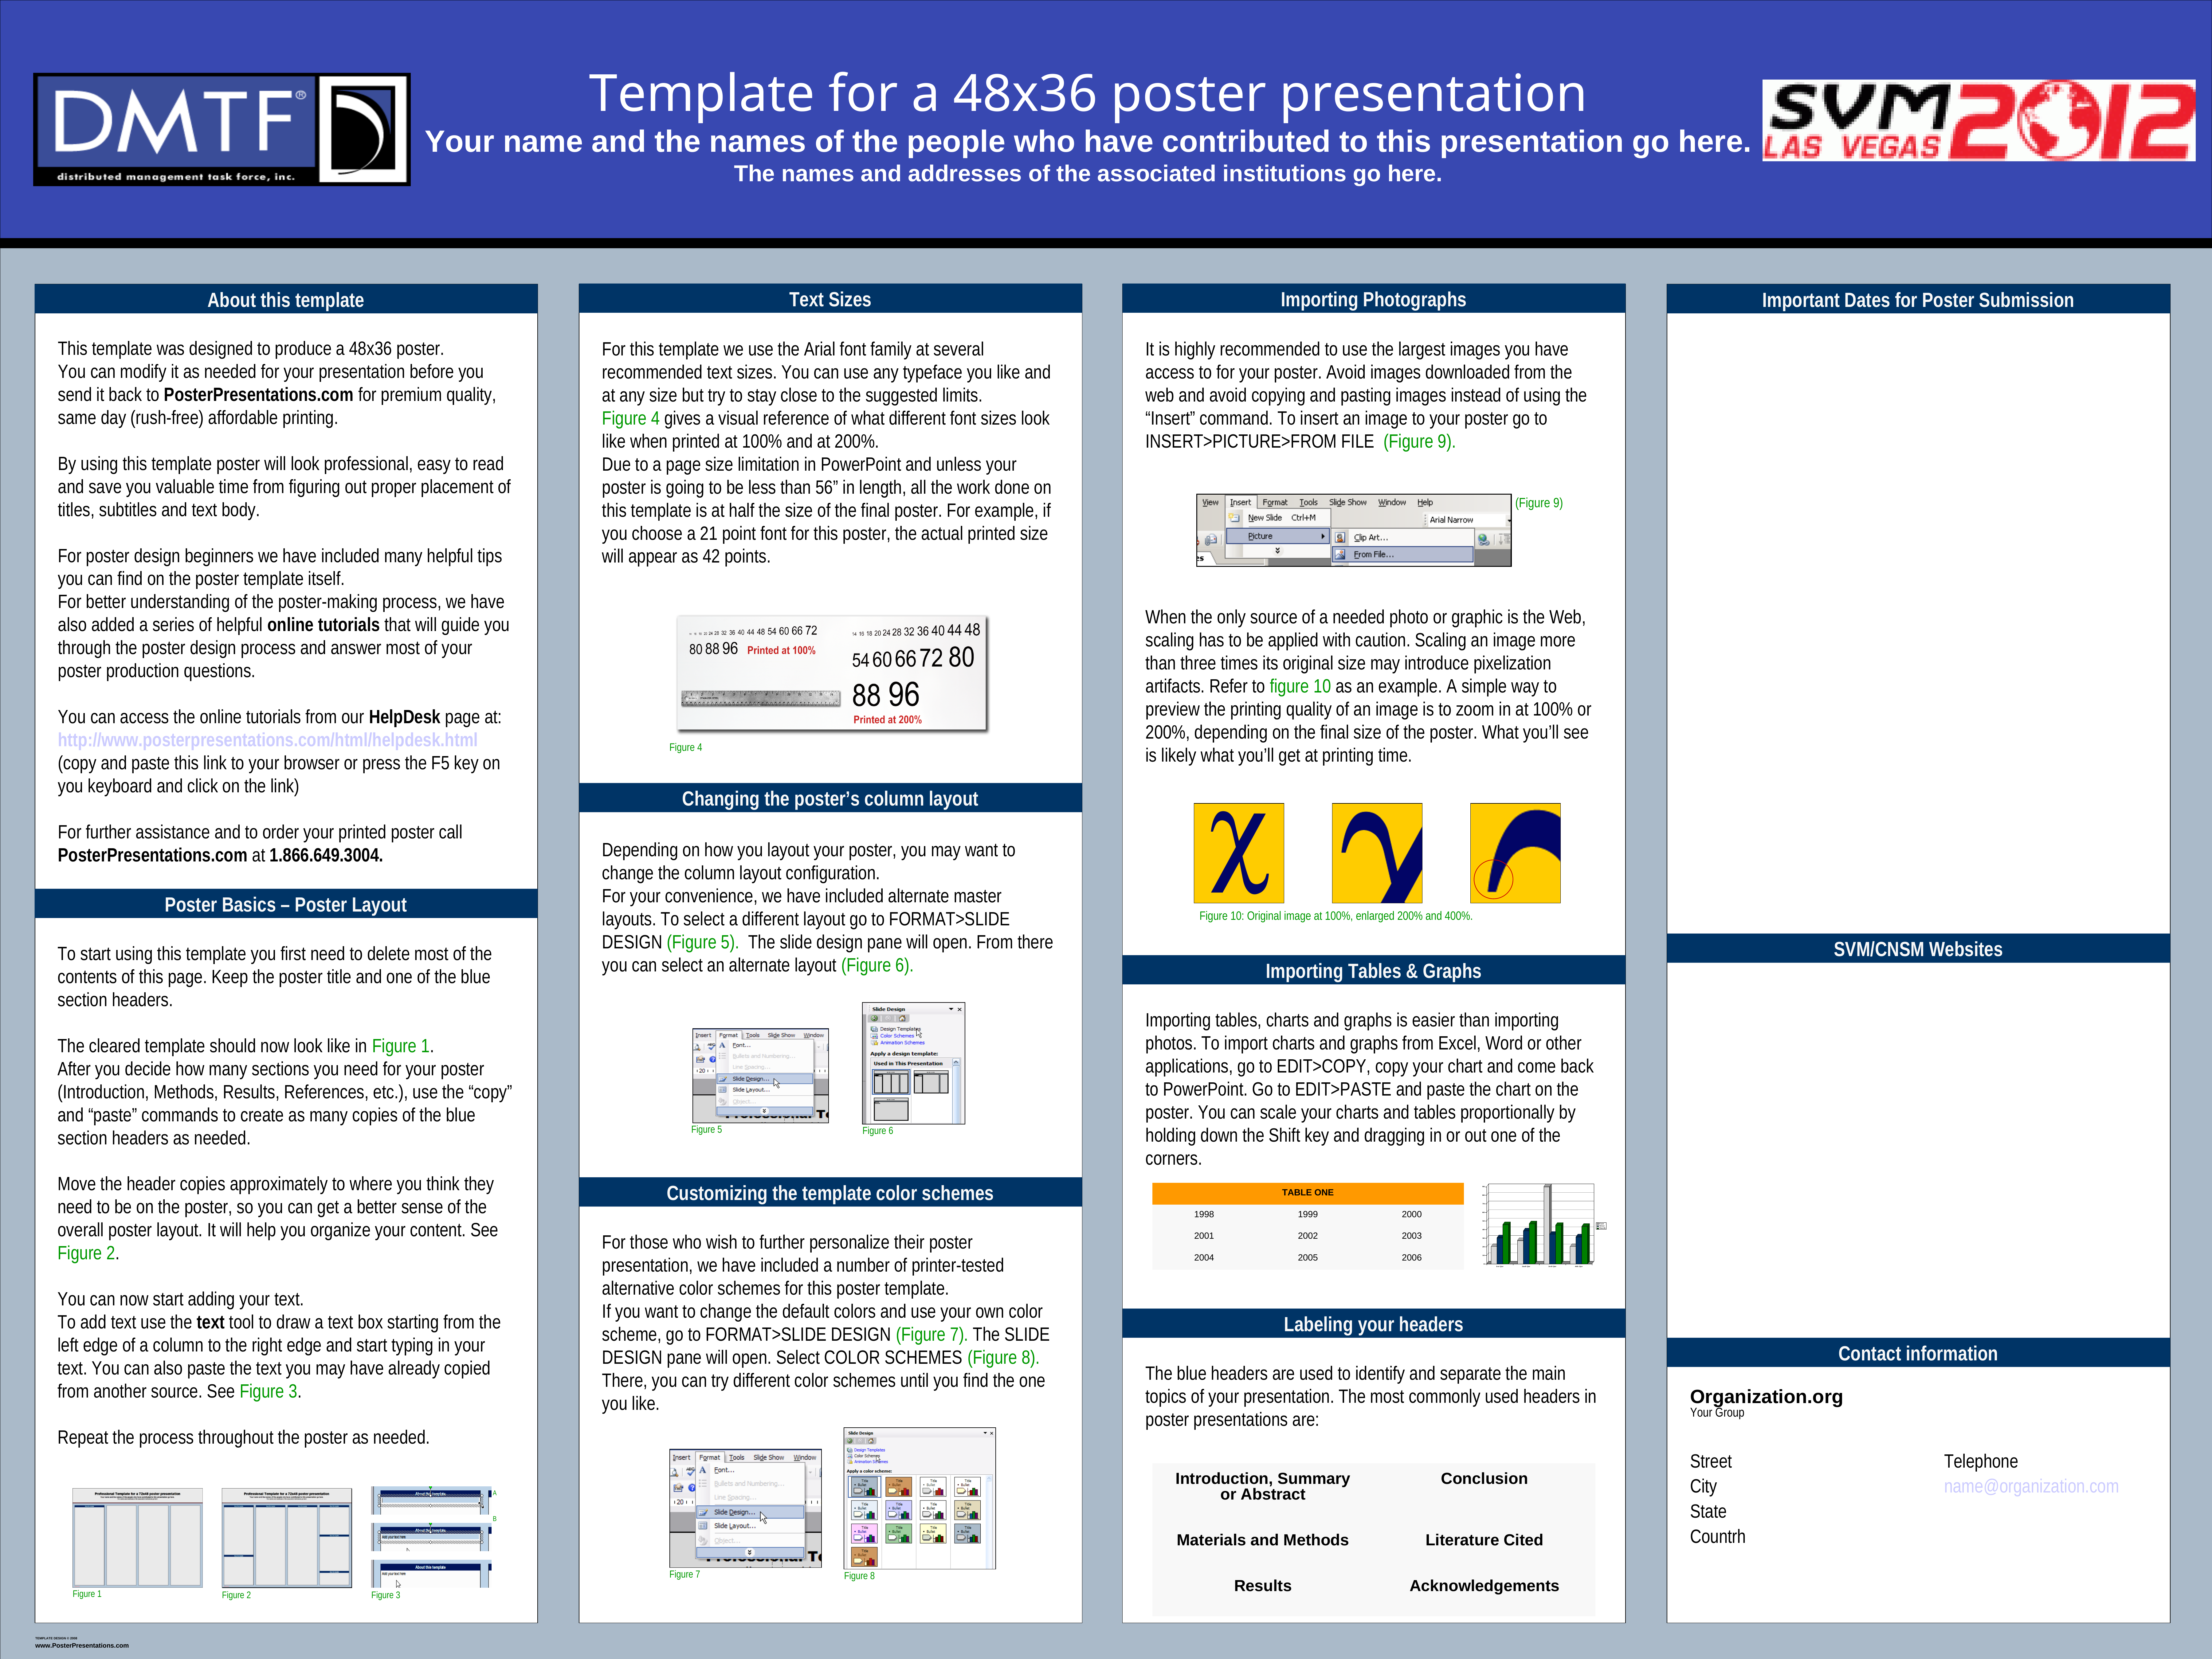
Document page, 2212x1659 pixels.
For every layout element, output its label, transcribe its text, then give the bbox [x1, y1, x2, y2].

text_box Important Dates for Poster Submission [1667, 284, 2170, 313]
table_cell Street City State Countrh [1667, 1433, 1921, 1598]
text_box Depending on how you layout your poster, you may want to change the column layout configuration. For your convenience, we have included alternate master layouts. To select a different layout go to FORMAT>SLIDE DESIGN (Figure 5). The slide design pane will open. From there you can select an alternate layout (Figure 6). [579, 814, 1082, 998]
text_box To start using this template you first need to delete most of the contents of this page. Keep the poster title and one of the blue section headers. The cleared template should now look like in Figure 1. After you decide how many sections you need for your poster (Introduction, Methods, Results, References, etc.), use the “copy” and “paste” commands to create as many copies of the blue section headers as needed. Move the header copies approximately to where you think they need to be on the poster, so you can get a better sense of the overall poster layout. It will help you organize your content. See Figure 2. You can now start adding your text. To add text use the text tool to draw a text box starting from the left edge of a column to the right edge and start typing in your text. You can also paste the text you may have already copied from another source. See Figure 3. Repeat the process throughout the poster as needed. [34, 918, 538, 1471]
picture [862, 1002, 965, 1124]
table_cell 1999 [1256, 1205, 1360, 1226]
table_cell Results [1152, 1571, 1374, 1616]
text_box SVM/CNSM Websites [1667, 933, 2170, 963]
table_cell 2001 [1152, 1226, 1256, 1248]
text_box Text Sizes [579, 283, 1082, 313]
picture [669, 608, 996, 740]
table_cell 2002 [1256, 1226, 1360, 1248]
text_box Figure 8 [844, 1569, 951, 1582]
text_box Changing the poster’s column layout [579, 783, 1082, 812]
text_box The blue headers are used to identify and separate the main topics of your presentation. The most commonly used headers in poster presentations are: [1122, 1338, 1626, 1453]
picture [1197, 494, 1511, 566]
text_box Template for a 48x36 poster presentation Your name and the names of the people who have contributed to this presentation go here. The names and addresses of the associated institutions go here. [352, 57, 1826, 188]
picture [670, 1449, 822, 1567]
table_header Conclusion [1374, 1463, 1595, 1524]
table_cell 2004 [1152, 1248, 1256, 1270]
text_box Figure 1 [73, 1587, 168, 1599]
text_box A B [493, 1488, 502, 1523]
text_box Poster Basics – Poster Layout [34, 888, 538, 918]
table_cell Materials and Methods [1152, 1524, 1374, 1571]
table_cell 2005 [1256, 1248, 1360, 1270]
chart [371, 1523, 492, 1551]
table_cell Literature Cited [1374, 1524, 1595, 1571]
text_box Importing Tables & Graphs [1122, 955, 1626, 984]
table_cell 1998 [1152, 1205, 1256, 1226]
text_box For this template we use the Arial font family at several recommended text sizes. You can use any typeface you like and at any size but try to stay close to the suggested limits. Figure 4 gives a visual reference of what different font sizes look like when printed at 100% and at 200%. Due to a page size limitation in PowerPoint and unless your poster is going to be less than 56” in length, all the work done on this template is at half the size of the final poster. For example, if you choose a 21 point font for this poster, the actual printed size will appear as 42 points. [579, 313, 1082, 590]
text_box This template was designed to produce a 48x36 poster. You can modify it as needed for your presentation before you send it back to PosterPresentations.com for premium quality, same day (rush-free) affordable printing. By using this template poster will look professional, easy to read and save you valuable time from figuring out proper placement of titles, subtitles and text body. For poster design beginners we have included many helpful tips you can find on the poster template itself. For better understanding of the poster-making process, we have also added a series of helpful online tutorials that will guide you through the poster design process and answer most of your poster production questions. You can access the online tutorials from our HelpDesk page at: http://www.posterpresentations.com/html/helpdesk.html (copy and paste this link to your browser or press the F5 key on you keyboard and click on the link) For further assistance and to order your printed poster call PosterPresentations.com at 1.866.649.3004. [35, 312, 538, 888]
table_cell 2003 [1360, 1226, 1464, 1248]
picture [693, 1029, 829, 1123]
text_box Figure 5 [691, 1122, 766, 1135]
text_box Importing tables, charts and graphs is easier than importing photos. To import charts and graphs from Excel, Word or other applications, go to EDIT>COPY, copy your chart and come back to PowerPoint. Go to EDIT>PASTE and paste the chart on the poster. You can scale your charts and tables proportionally by holding down the Shift key and dragging in or out one of the corners. [1122, 984, 1626, 1192]
table_cell 2000 [1360, 1205, 1464, 1226]
text_box Importing Photographs [1122, 283, 1626, 313]
text_box Figure 6 [862, 1124, 937, 1136]
text_box Figure 2 [222, 1589, 317, 1600]
text_box For those who wish to further personalize their poster presentation, we have included a number of printer-tested alternative color schemes for this poster template. If you want to change the default colors and use your own color scheme, go to FORMAT>SLIDE DESIGN (Figure 7). The SLIDE DESIGN pane will open. Select COLOR SCHEMES (Figure 8). There, you can try different color schemes until you find the one you like. [579, 1206, 1082, 1437]
table_cell Telephone name@organization.com [1921, 1433, 2170, 1598]
picture [1763, 80, 2196, 162]
text_box Figure 4 [669, 740, 996, 753]
text_box (Figure 9) [1511, 491, 1595, 512]
table_cell 2006 [1360, 1248, 1464, 1270]
table_header Introduction, Summary or Abstract [1152, 1463, 1374, 1524]
table_header TABLE ONE [1152, 1183, 1464, 1205]
chart [222, 1488, 352, 1588]
text_box Figure 10: Original image at 100%, enlarged 200% and 400%. [1195, 905, 1560, 925]
text_box Contact information [1667, 1338, 2170, 1367]
table_cell Acknowledgements [1374, 1571, 1595, 1616]
picture [844, 1428, 996, 1569]
chart [371, 1560, 492, 1588]
text_box Labeling your headers [1122, 1308, 1626, 1338]
chart [371, 1486, 492, 1515]
picture [1194, 803, 1284, 903]
table_header Organization.org Your Group [1667, 1367, 2170, 1433]
chart [73, 1488, 203, 1588]
text_box Figure 7 [669, 1567, 752, 1580]
text_box Customizing the template color schemes [579, 1177, 1082, 1206]
chart [1479, 1182, 1607, 1269]
text_box When the only source of a needed photo or graphic is the Web, scaling has to be applied with caution. Scaling an image more than three times its original size may introduce pixelization artifacts. Refer to figure 10 as an example. A simple way to preview the printing quality of an image is to zoom in at 100% or 200%, depending on the final size of the poster. What you’ll see is likely what you’ll get at printing time. [1122, 581, 1626, 789]
text_box It is highly recommended to use the largest images you have access to for your poster. Avoid images downloaded from the web and avoid copying and pasting images instead of using the “Insert” command. To insert an image to your poster go to INSERT>PICTURE>FROM FILE (Figure 9). [1122, 313, 1626, 475]
picture [1332, 803, 1422, 903]
text_box About this template [34, 284, 538, 313]
text_box Figure 3 [371, 1589, 492, 1600]
picture [33, 73, 411, 186]
picture [1471, 803, 1560, 903]
